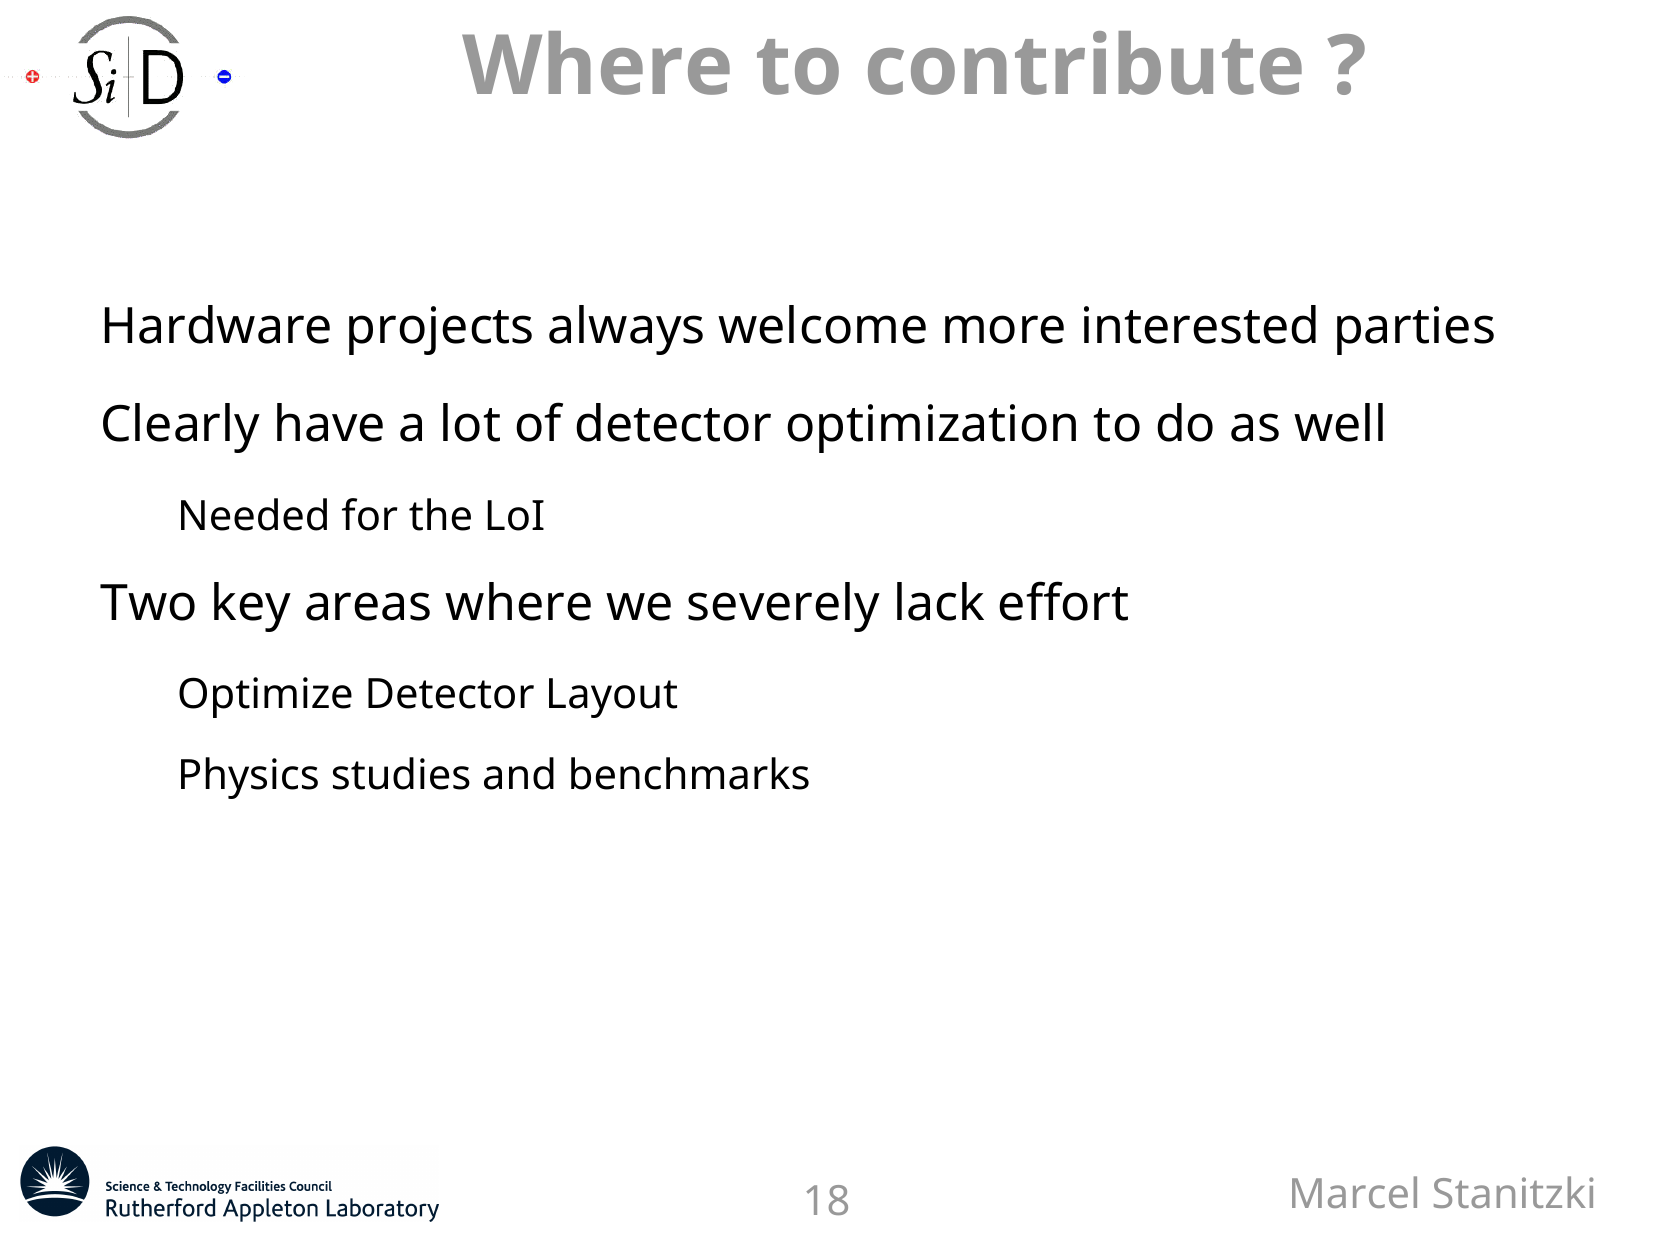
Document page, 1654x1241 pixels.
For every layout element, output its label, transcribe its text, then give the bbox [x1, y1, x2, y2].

title Where to contribute ? [250, 5, 1580, 119]
picture [0, 0, 256, 154]
picture [19, 1145, 439, 1222]
list Hardware projects always welcome more interested parties Clearly have a lot of detector optimization to do as well Needed for the LoI Two key areas where we severely lack effort Optimize Detector Layout Physics studies and benchmarks [82, 290, 1571, 1094]
